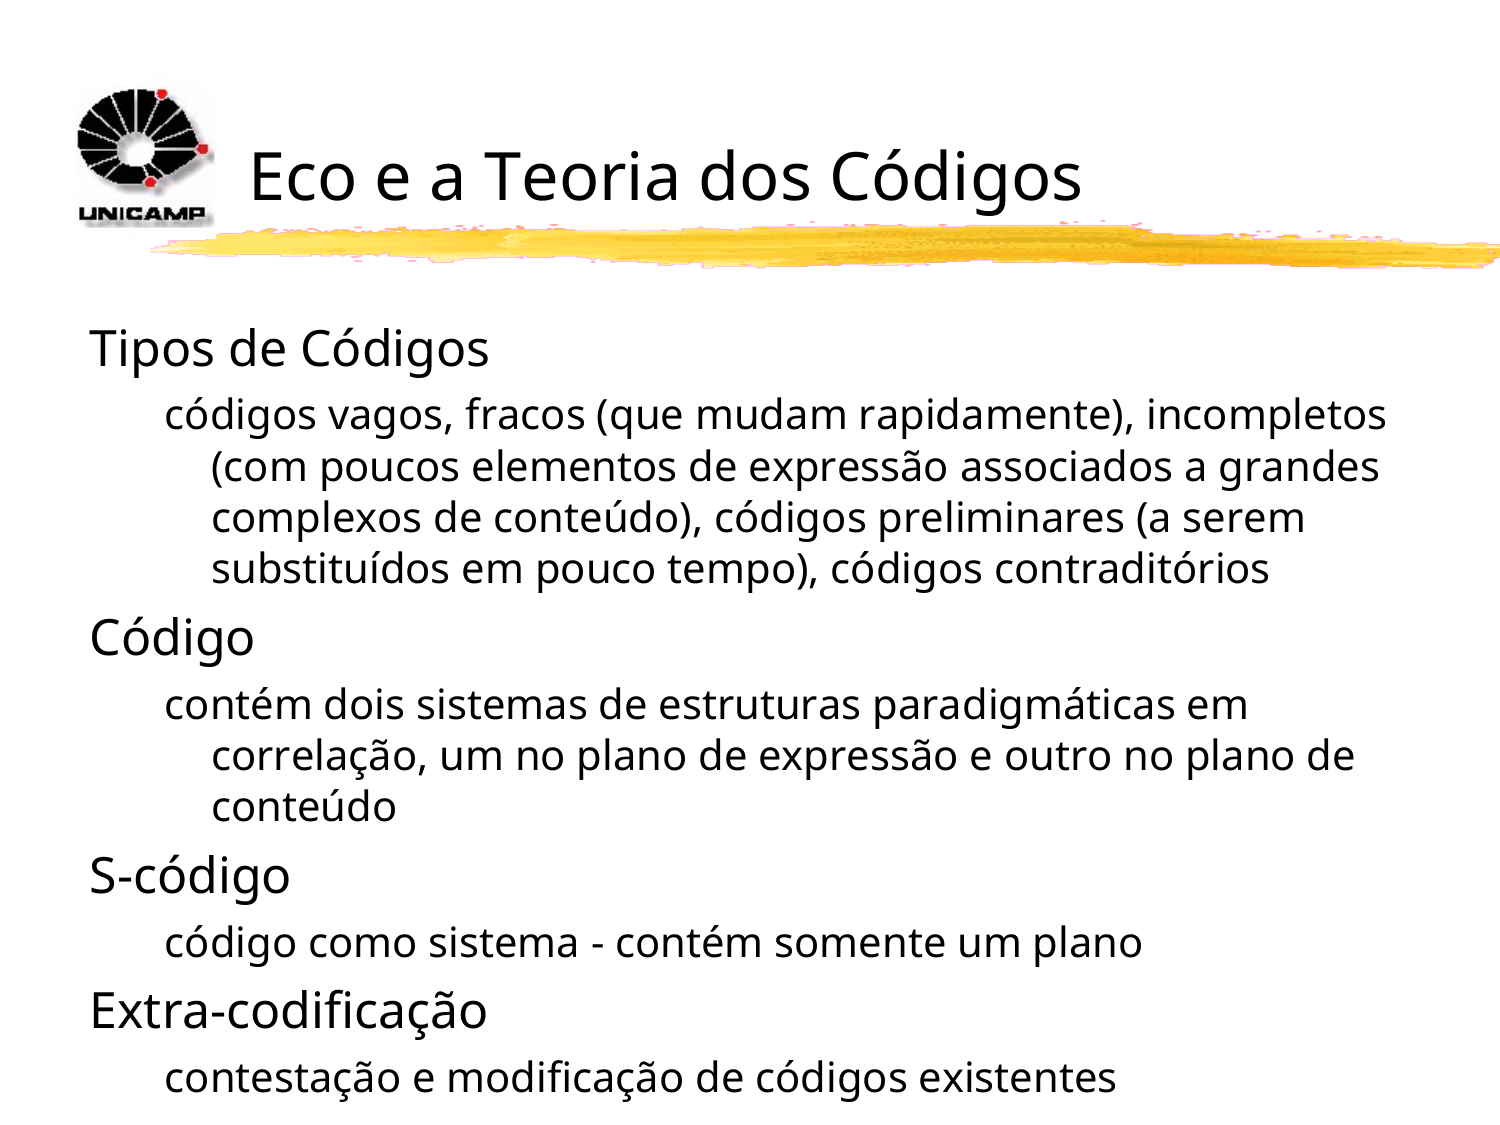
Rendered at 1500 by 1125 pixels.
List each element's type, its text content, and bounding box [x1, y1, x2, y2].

title Eco e a Teoria dos Códigos [233, 37, 1434, 225]
list Tipos de Códigos códigos vagos, fracos (que mudam rapidamente), incompletos (com poucos elementos de expressão associados a grandes complexos de conteúdo), códigos preliminares (a serem substituídos em pouco tempo), códigos contraditórios Código contém dois sistemas de estruturas paradigmáticas em correlação, um no plano de expressão e outro no plano de conteúdo S-código código como sistema - contém somente um plano Extra-codificação contestação e modificação de códigos existentes [74, 309, 1417, 994]
picture [75, 74, 1500, 279]
